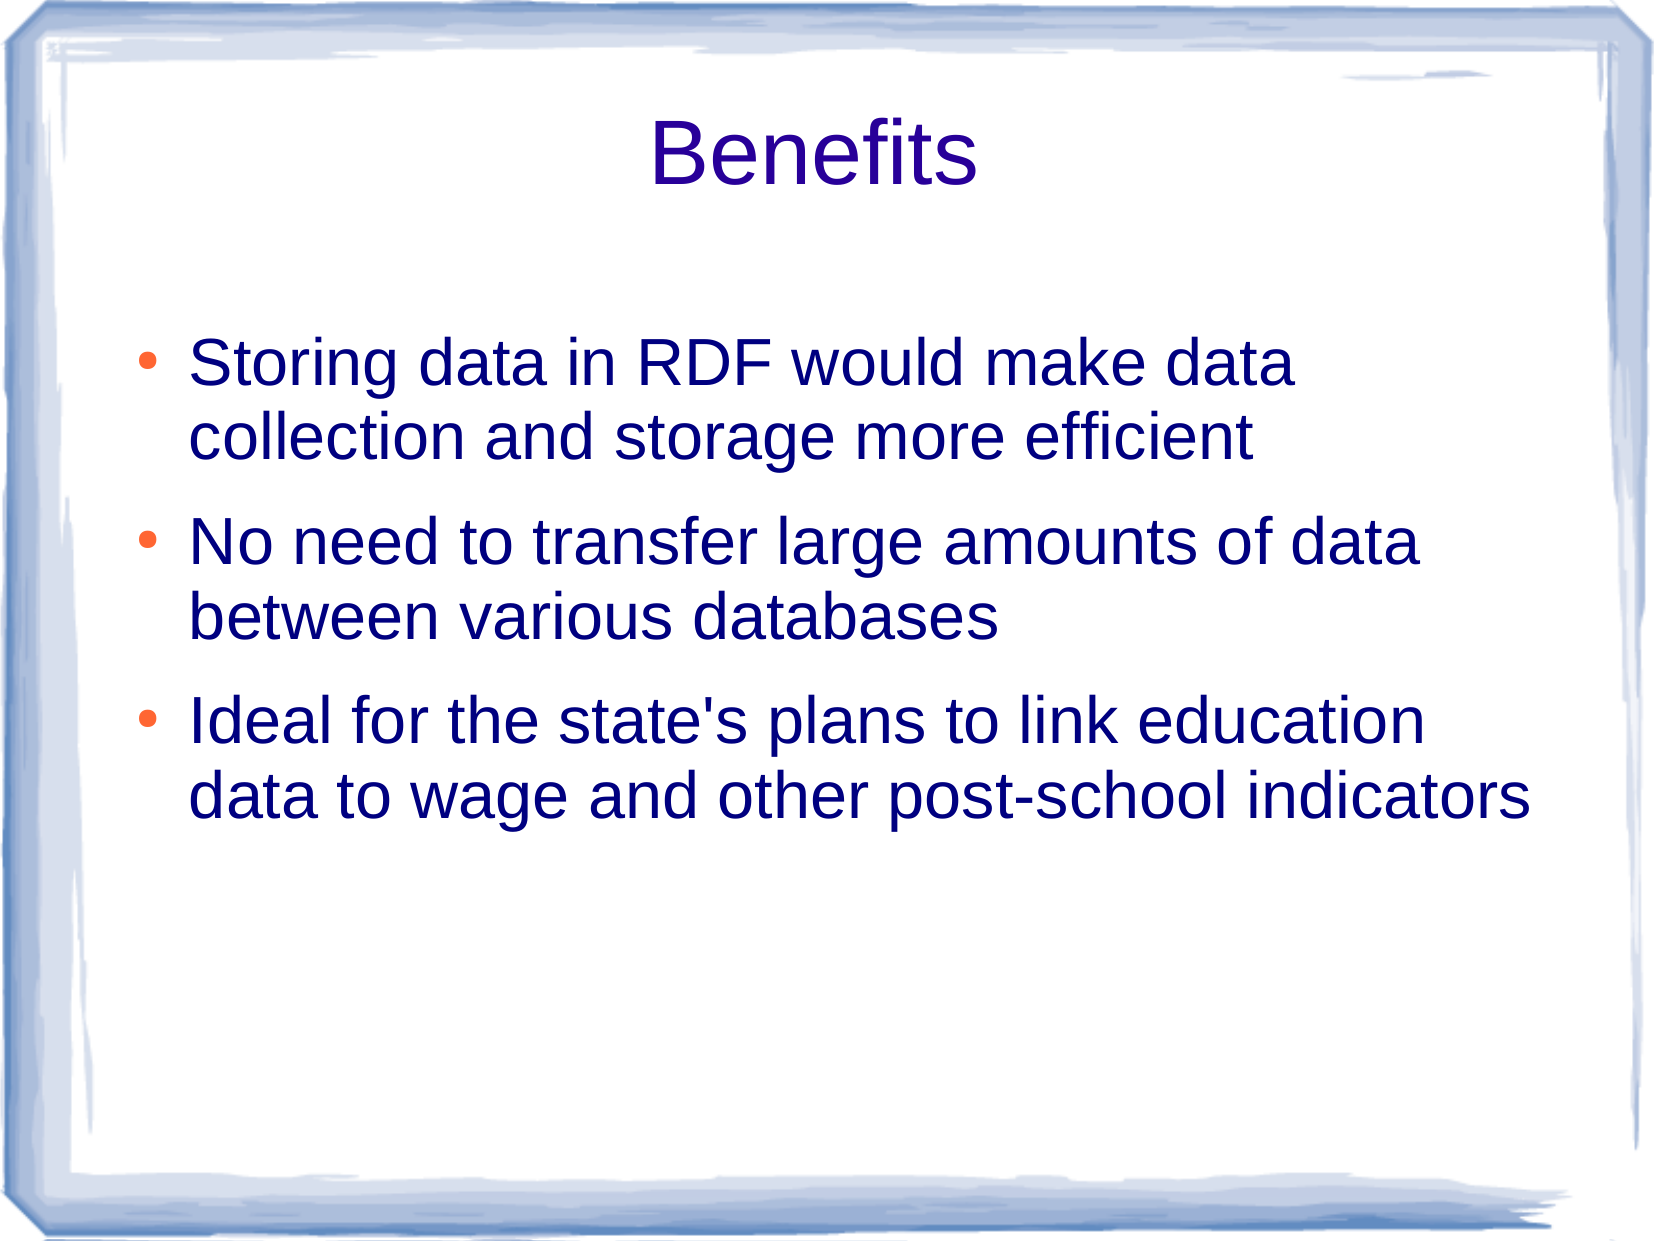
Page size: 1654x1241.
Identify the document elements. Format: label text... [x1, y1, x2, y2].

picture [0, 0, 1654, 1241]
title Benefits [82, 49, 1571, 257]
list Storing data in RDF would make data collection and storage more efficient No need to transfer large amounts of data between various databases Ideal for the state's plans to link education data to wage and other post-school indicators [118, 324, 1571, 1129]
